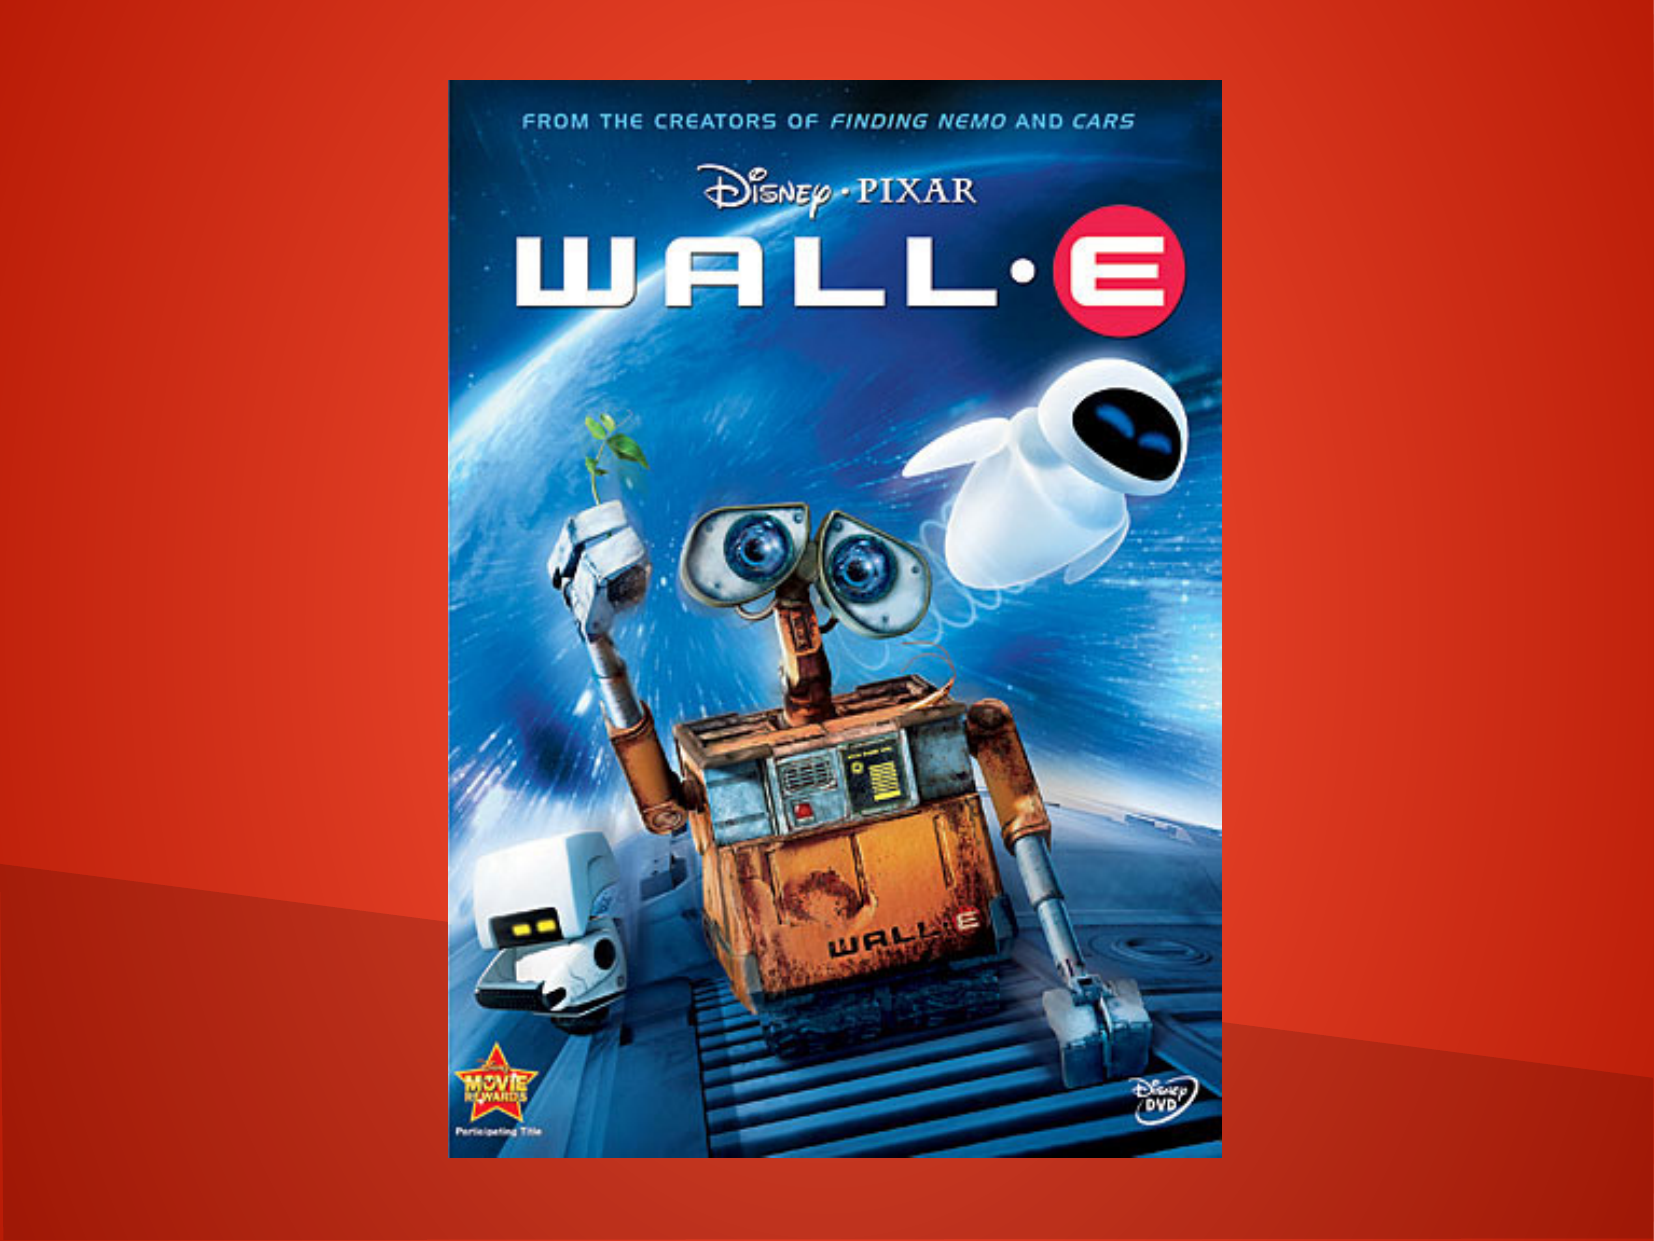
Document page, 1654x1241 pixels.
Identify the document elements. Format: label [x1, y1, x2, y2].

picture [448, 80, 1222, 1158]
